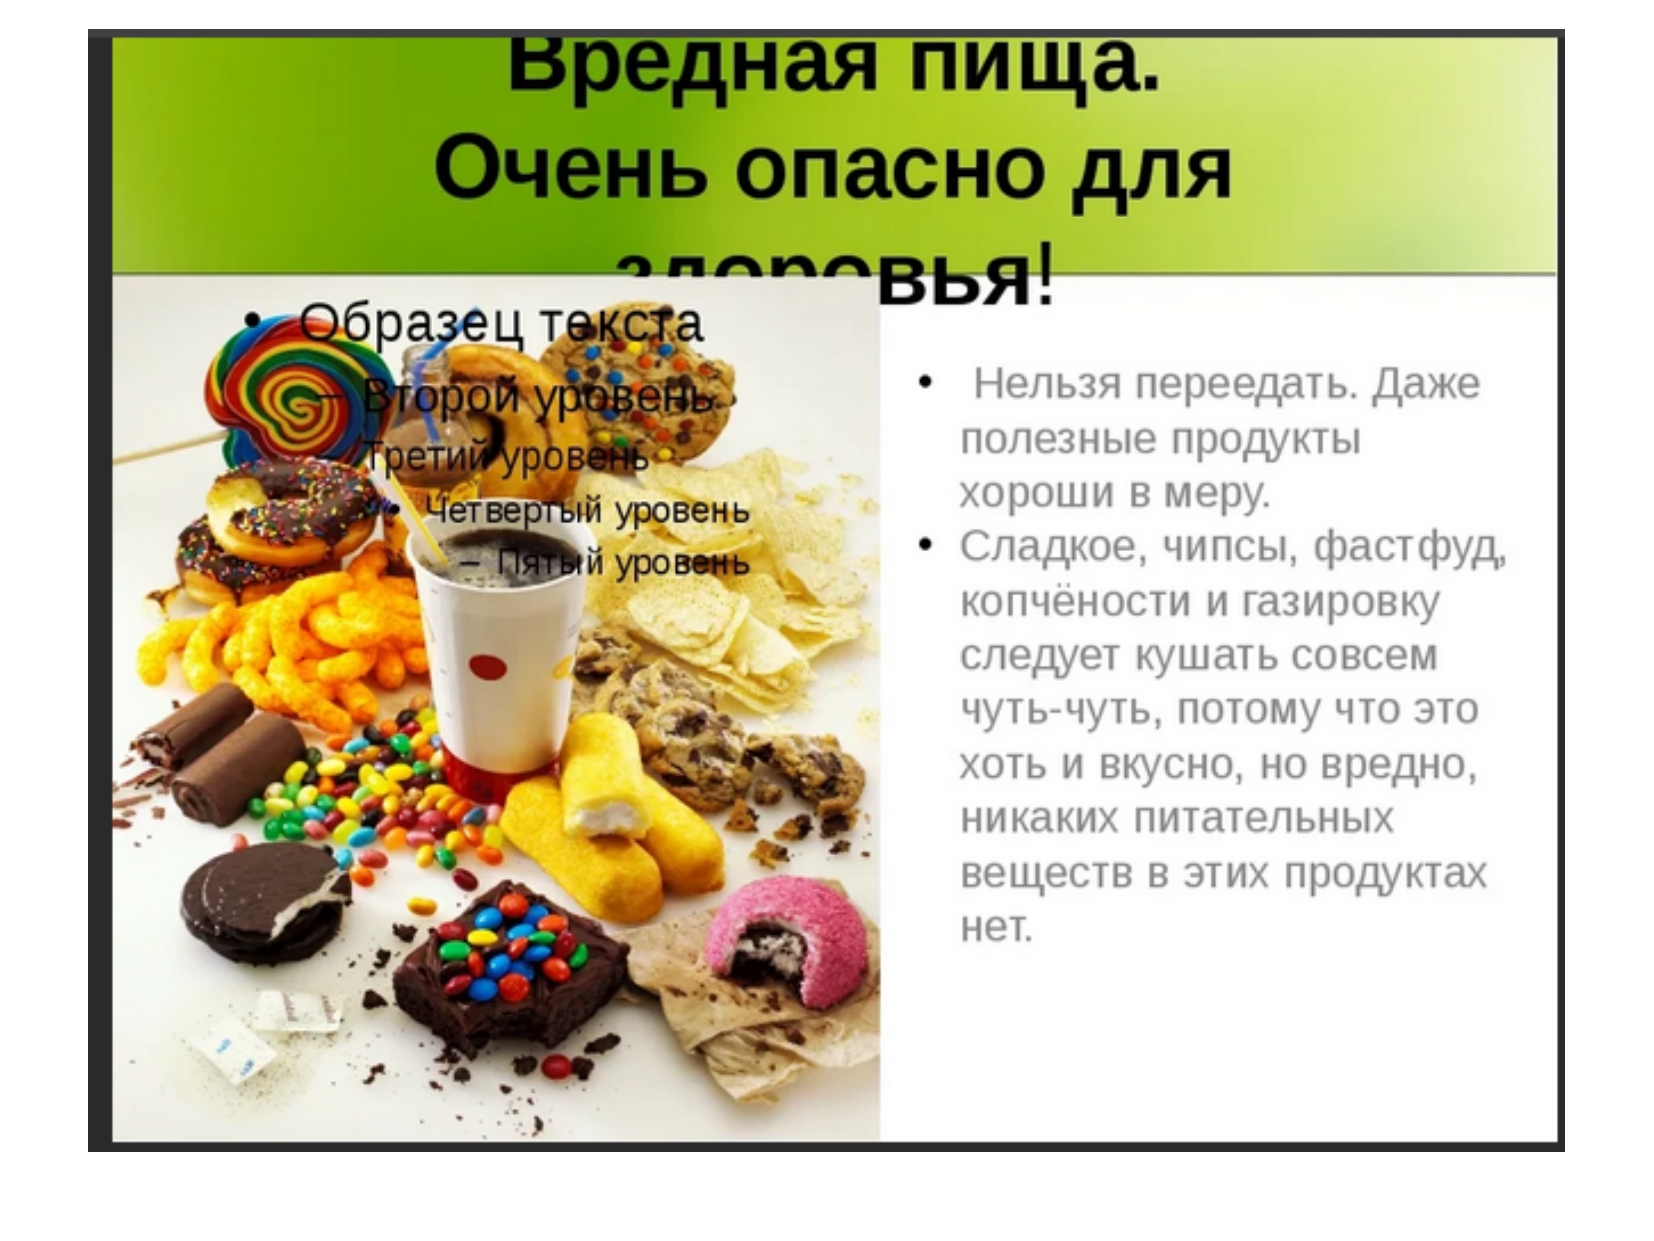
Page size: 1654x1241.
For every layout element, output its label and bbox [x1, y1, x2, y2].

picture [88, 29, 1565, 1152]
